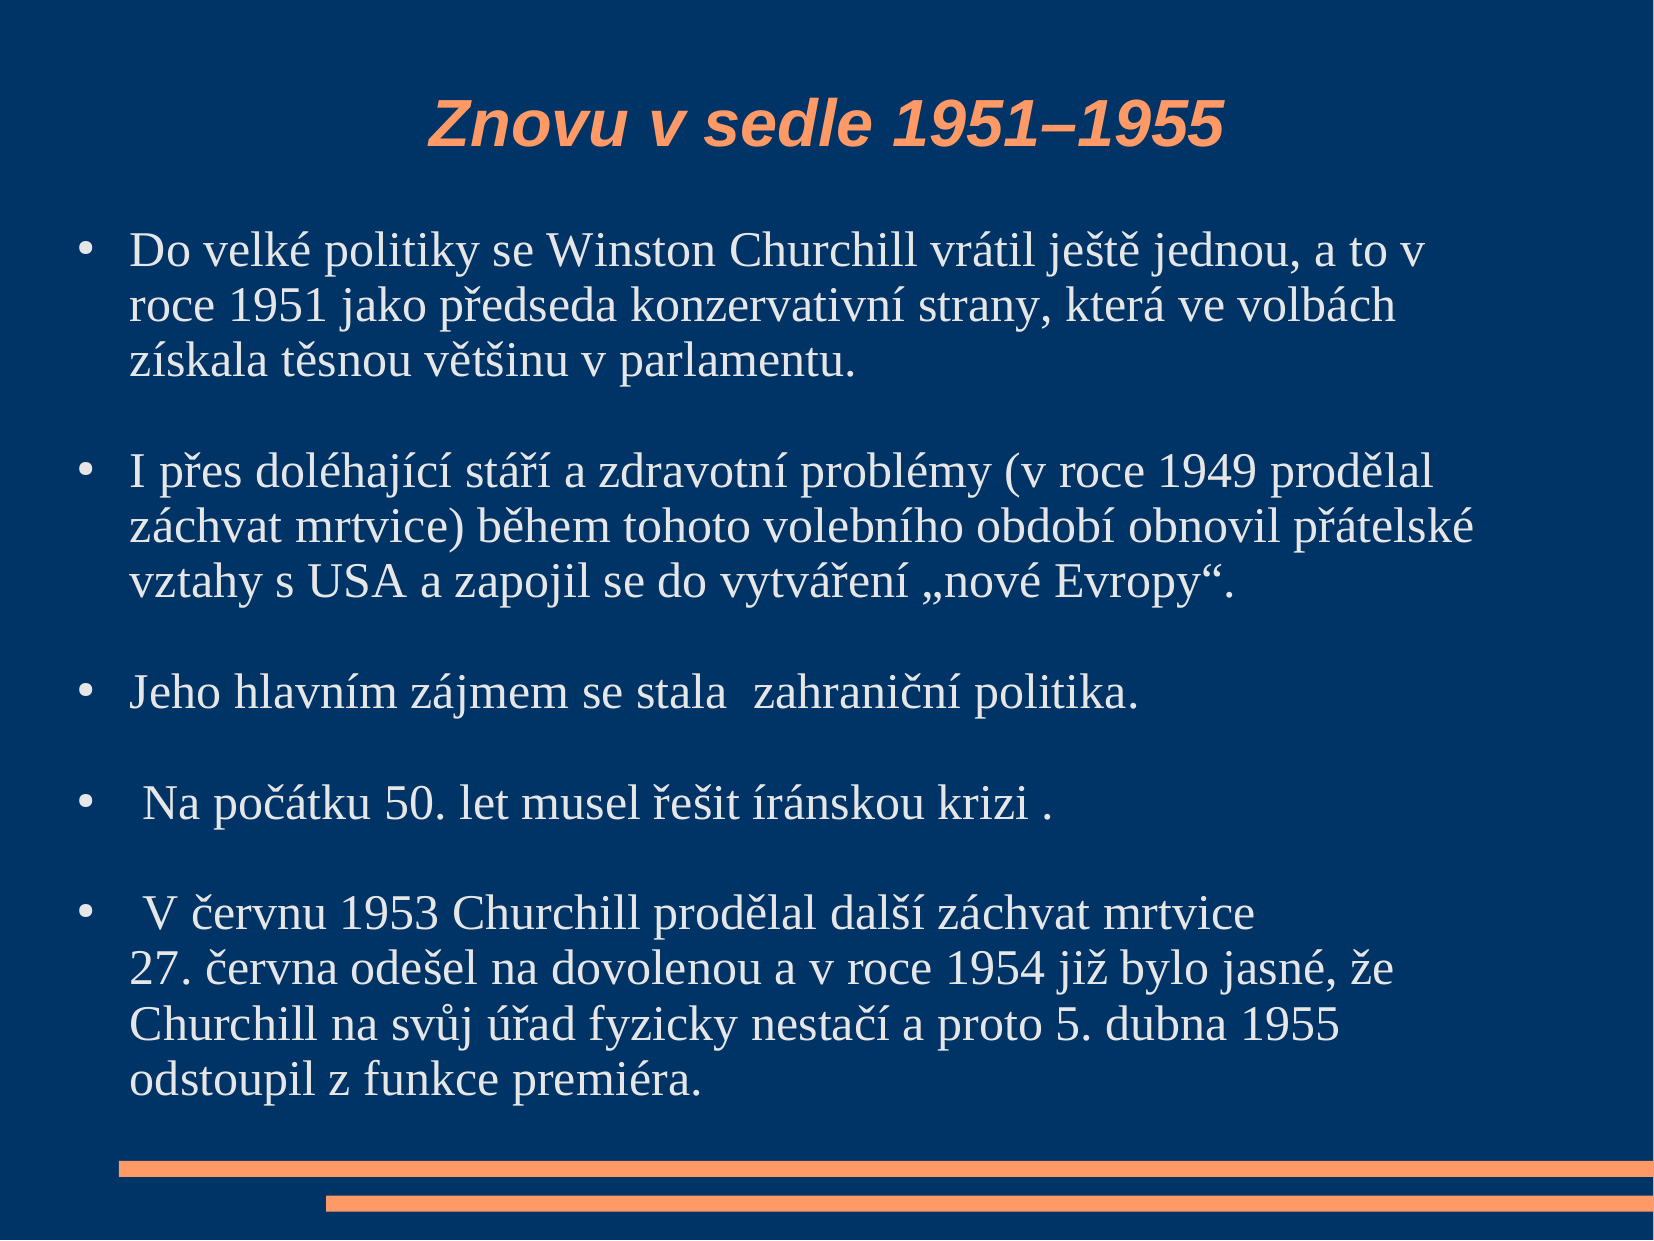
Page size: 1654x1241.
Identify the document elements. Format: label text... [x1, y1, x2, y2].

title Znovu v sedle 1951–1955 [121, 46, 1534, 201]
list Do velké politiky se Winston Churchill vrátil ještě jednou, a to v roce 1951 jako předseda konzervativní strany, která ve volbách získala těsnou většinu v parlamentu. I přes doléhající stáří a zdravotní problémy (v roce 1949 prodělal záchvat mrtvice) během tohoto volebního období obnovil přátelské vztahy s USA a zapojil se do vytváření „nové Evropy“. Jeho hlavním zájmem se stala zahraniční politika. Na počátku 50. let musel řešit íránskou krizi . V červnu 1953 Churchill prodělal další záchvat mrtvice 27. června odešel na dovolenou a v roce 1954 již bylo jasné, že Churchill na svůj úřad fyzicky nestačí a proto 5. dubna 1955 odstoupil z funkce premiéra. [59, 111, 1501, 1182]
